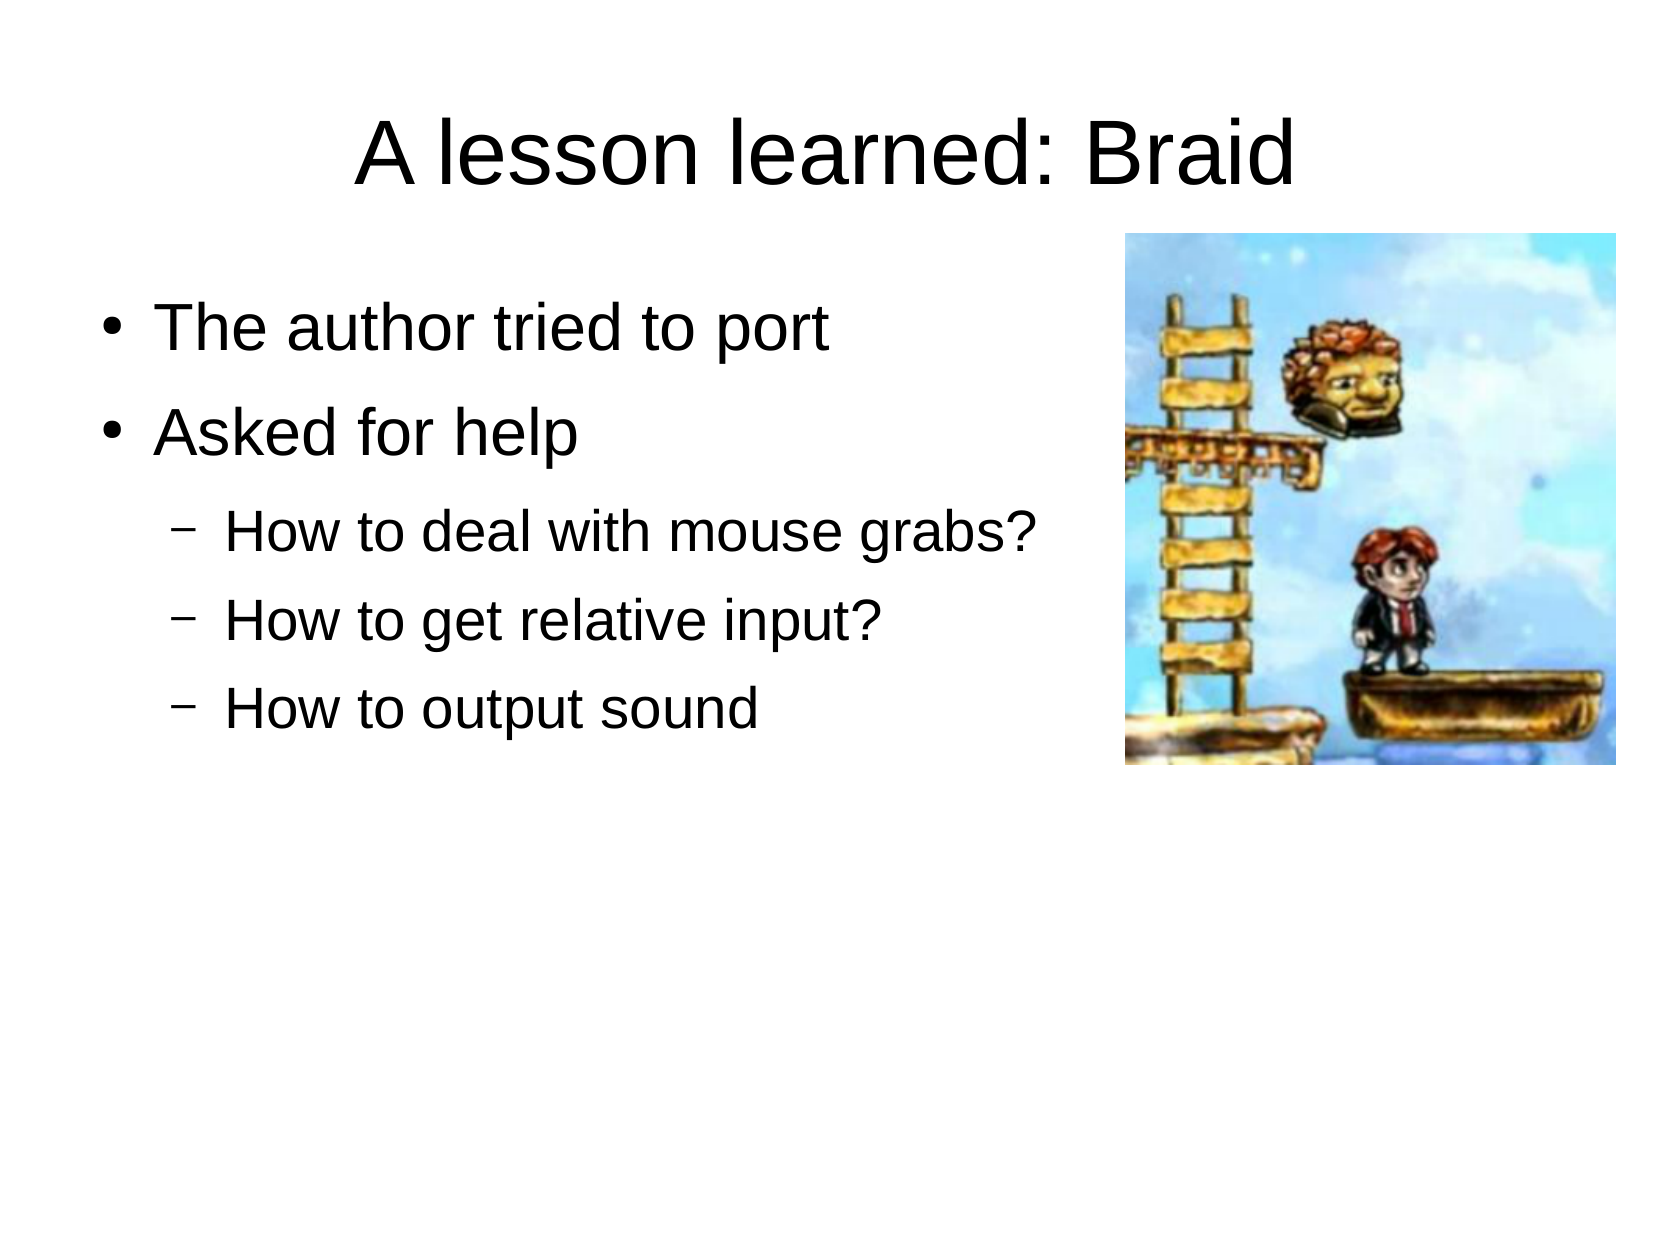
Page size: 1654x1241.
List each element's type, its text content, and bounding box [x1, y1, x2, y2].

list The author tried to port Asked for help How to deal with mouse grabs? How to get relative input? How to output sound [82, 290, 1538, 1010]
title A lesson learned: Braid [82, 49, 1571, 257]
picture [1125, 233, 1616, 766]
